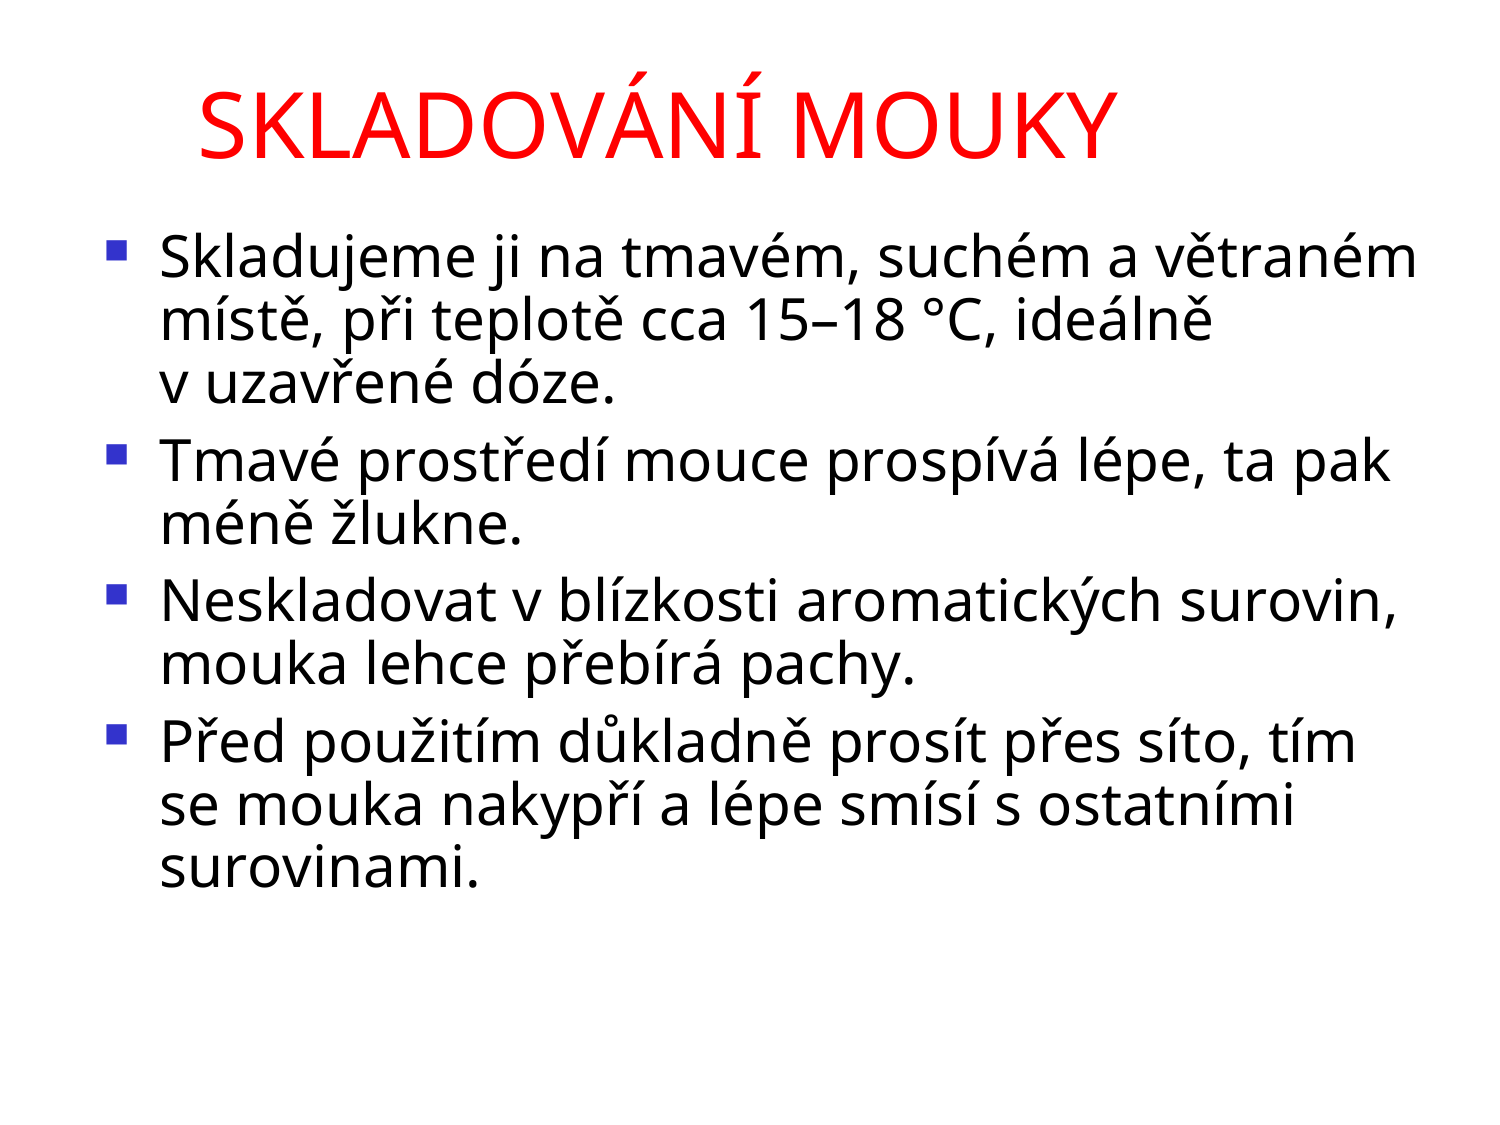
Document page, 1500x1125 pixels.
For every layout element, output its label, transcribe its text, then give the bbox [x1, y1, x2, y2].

title SKLADOVÁNÍ MOUKY [183, 0, 1462, 185]
list Skladujeme ji na tmavém, suchém a větraném místě, při teplotě cca 15–18 °C, ideálně v uzavřené dóze. Tmavé prostředí mouce prospívá lépe, ta pak méně žlukne. Neskladovat v blízkosti aromatických surovin, mouka lehce přebírá pachy. Před použitím důkladně prosít přes síto, tím se mouka nakypří a lépe smísí s ostatními surovinami. [88, 220, 1447, 1059]
